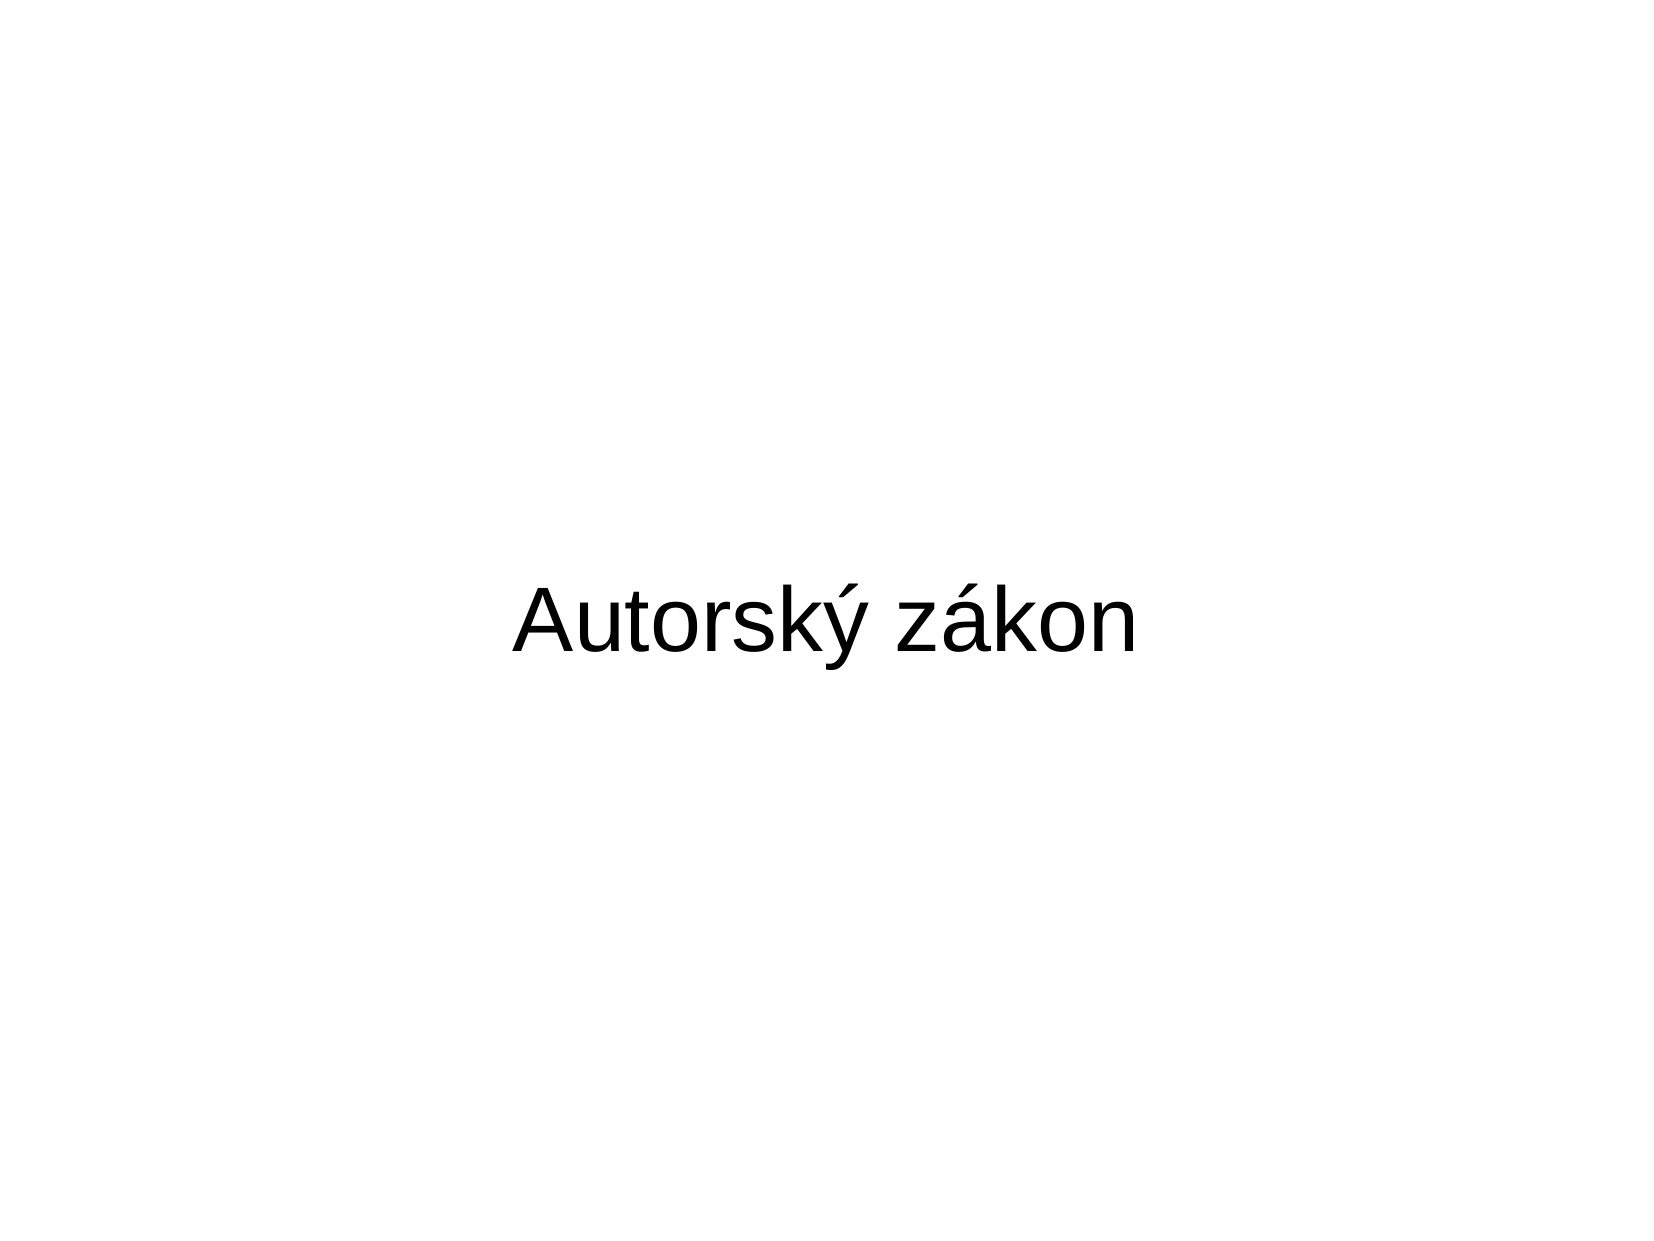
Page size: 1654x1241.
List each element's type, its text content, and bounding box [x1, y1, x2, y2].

title Autorský zákon [82, 516, 1571, 724]
